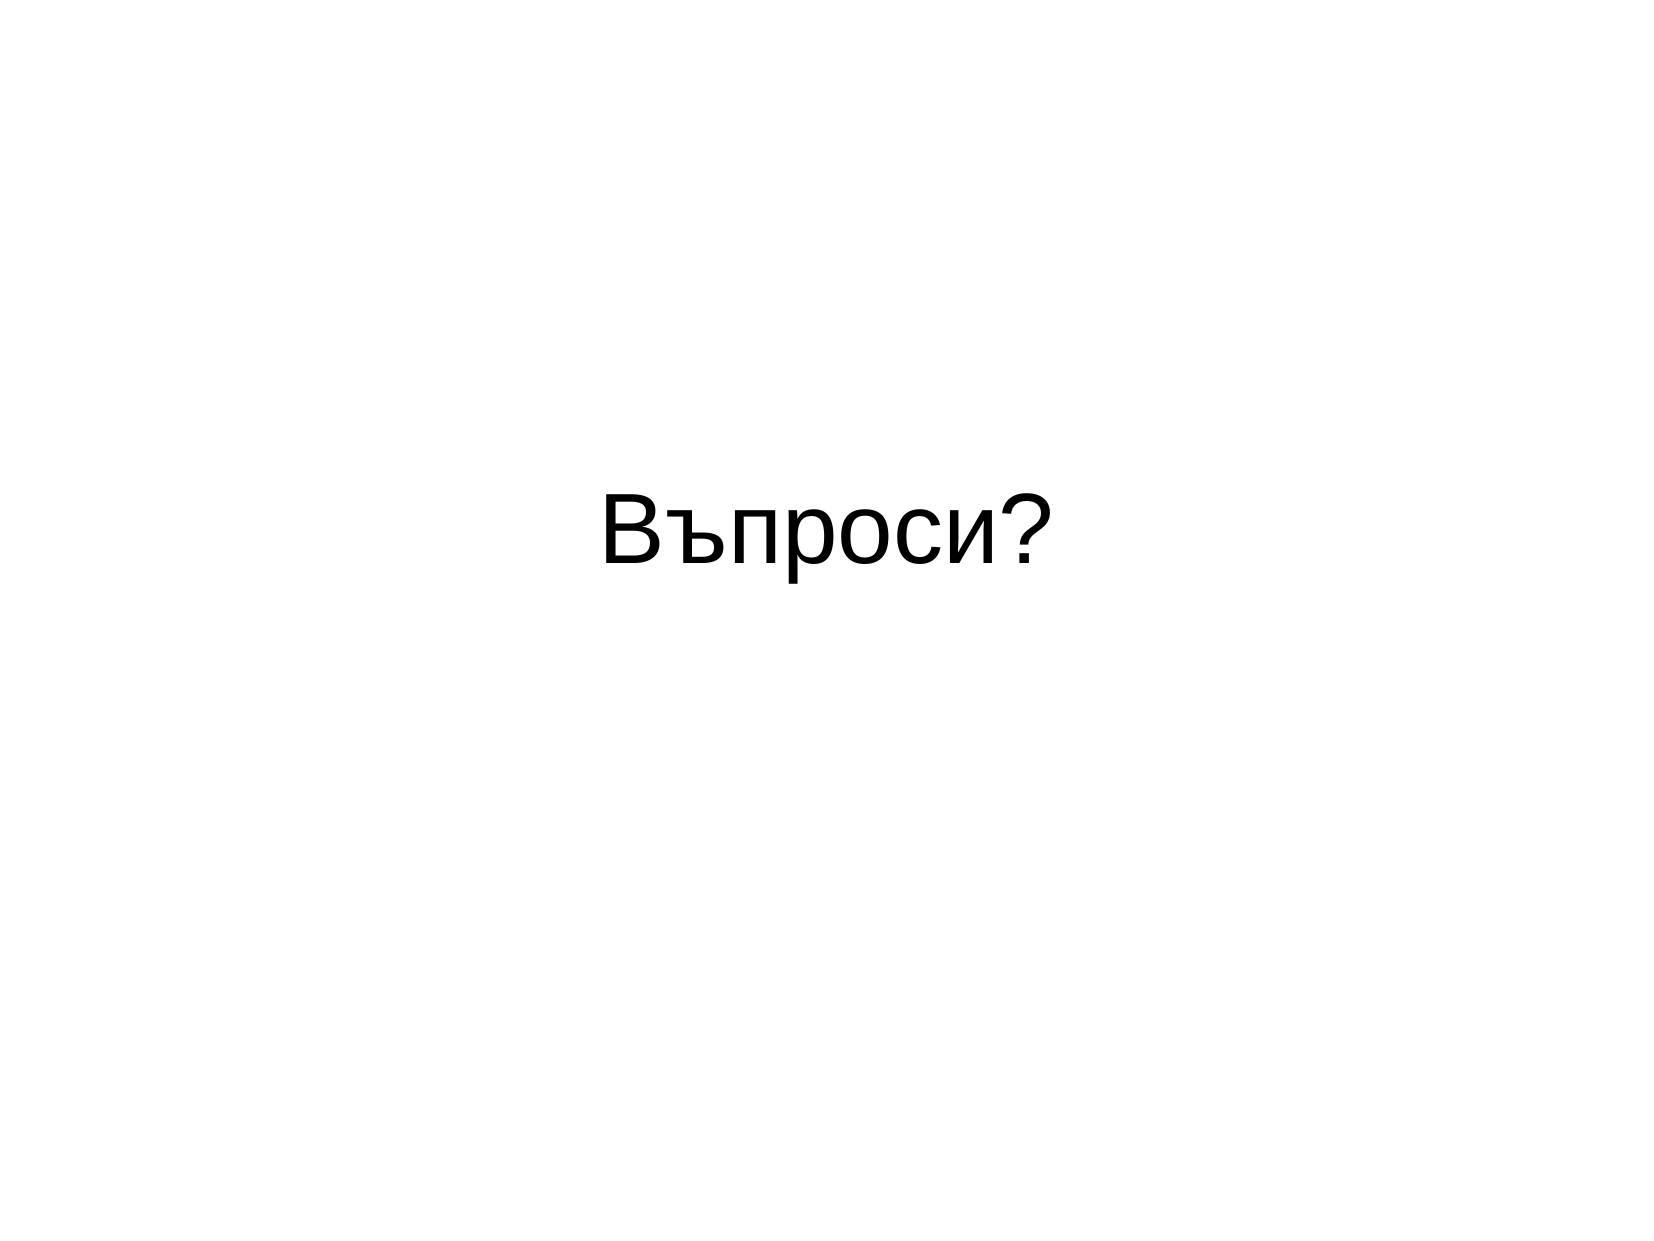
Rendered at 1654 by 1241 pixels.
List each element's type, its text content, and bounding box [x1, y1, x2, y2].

subtitle Въпроси? [82, 49, 1571, 1010]
